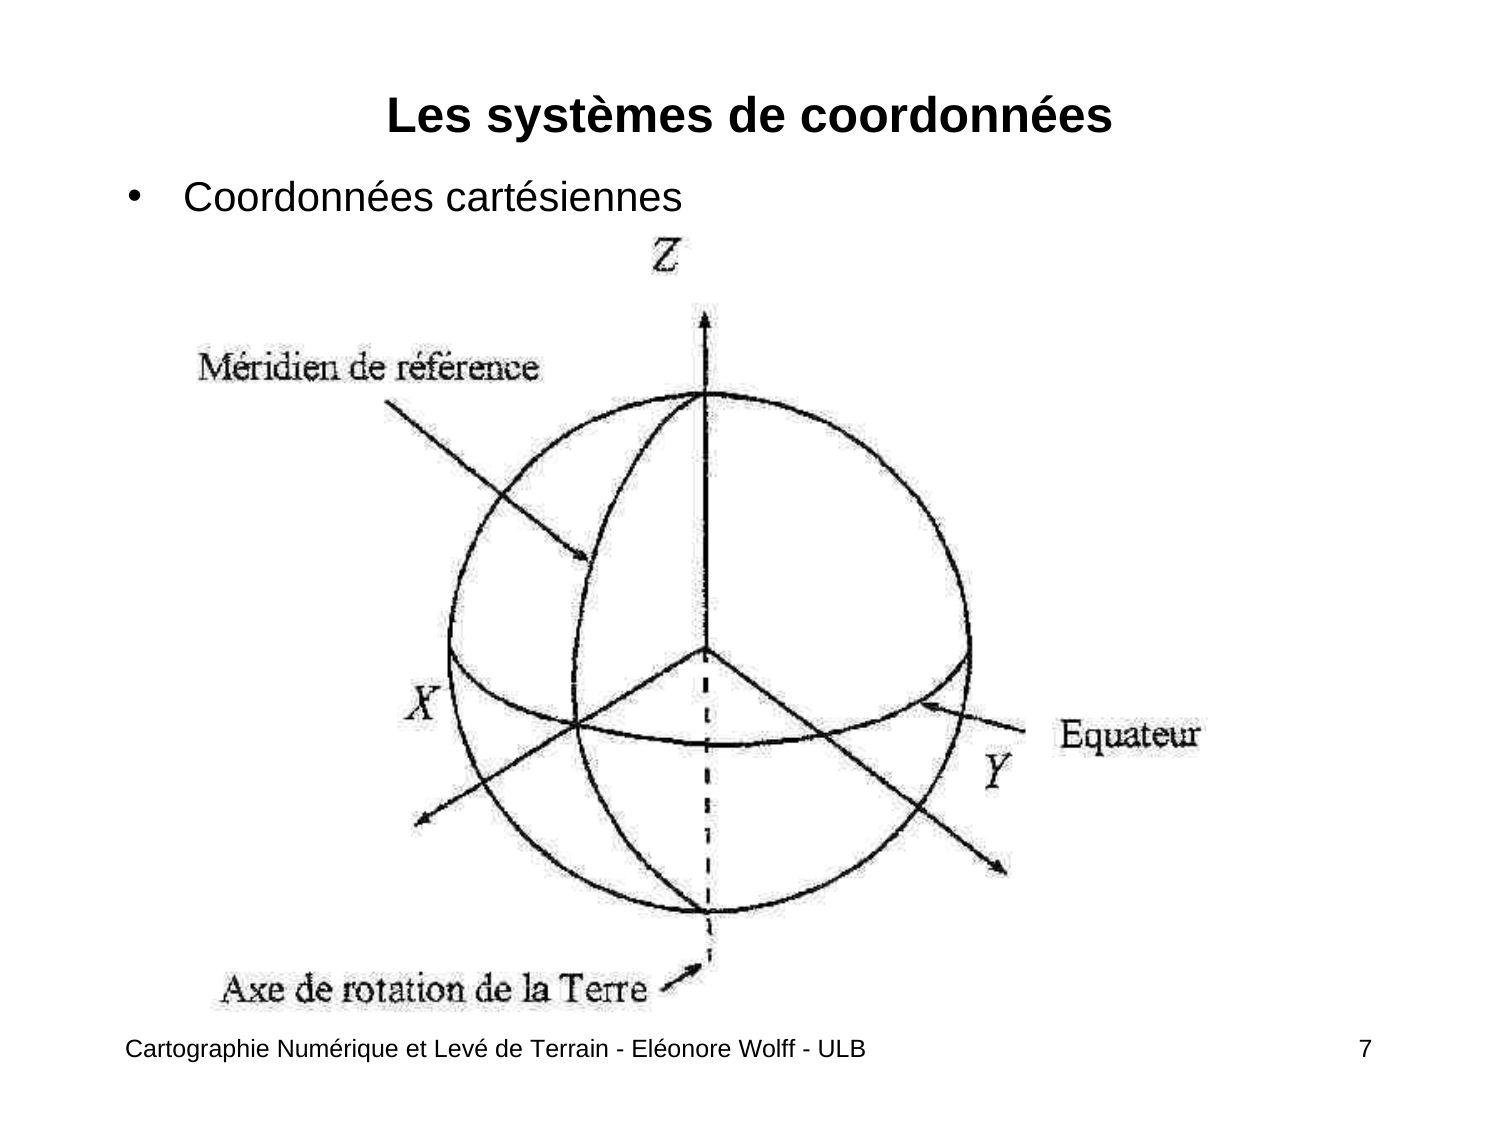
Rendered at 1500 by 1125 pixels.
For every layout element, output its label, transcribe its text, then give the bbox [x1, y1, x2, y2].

title Les systèmes de coordonnées [112, 68, 1388, 157]
picture [184, 223, 1208, 1019]
list Coordonnées cartésiennes [112, 162, 750, 1013]
text_box <number> [1279, 1024, 1388, 1100]
text_box Cartographie Numérique et Levé de Terrain - Eléonore Wolff - ULB [110, 1024, 1271, 1100]
